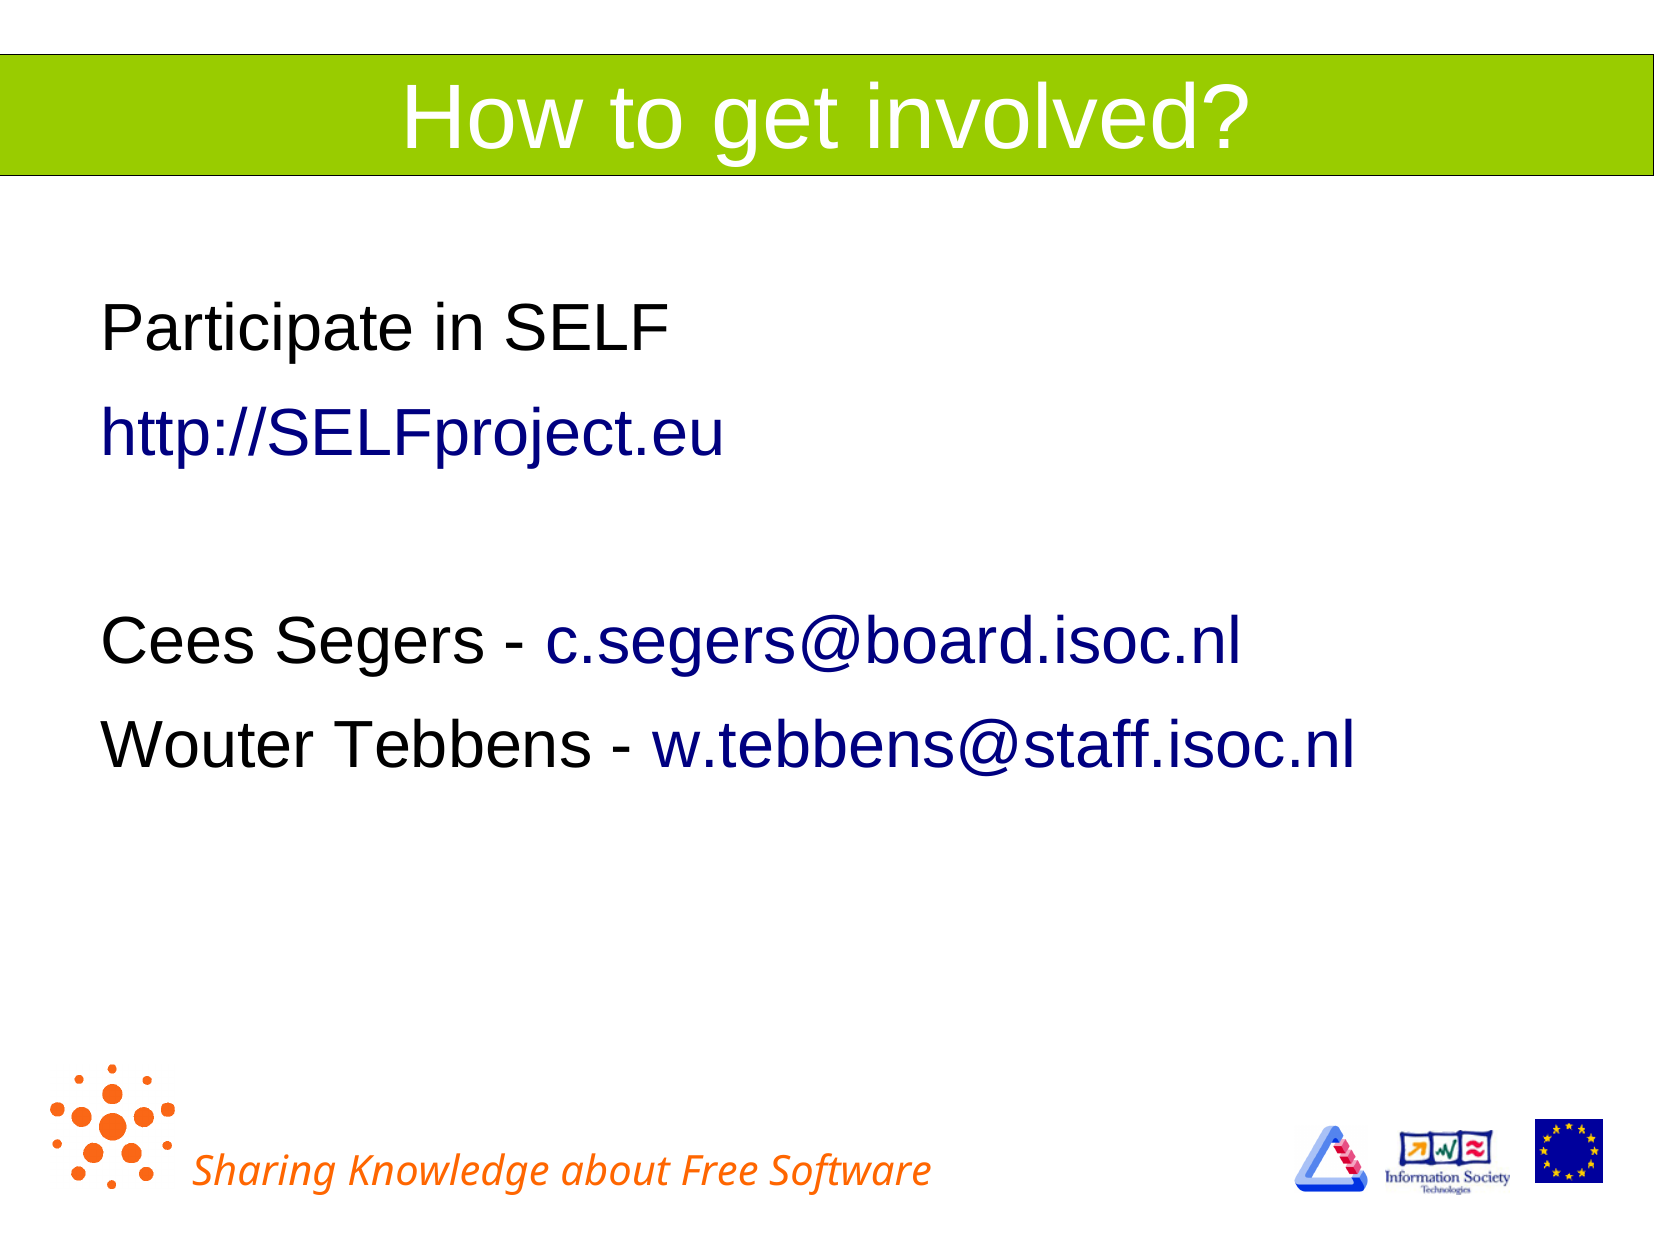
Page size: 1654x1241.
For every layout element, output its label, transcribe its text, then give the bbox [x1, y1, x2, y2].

picture [1294, 1125, 1368, 1193]
picture [1385, 1130, 1510, 1195]
picture [1535, 1119, 1603, 1183]
list Participate in SELF http://SELFproject.eu Cees Segers - c.segers@board.isoc.nl Wouter Tebbens - w.tebbens@staff.isoc.nl [82, 290, 1571, 1109]
picture [50, 1064, 175, 1189]
title How to get involved? [82, 59, 1571, 174]
